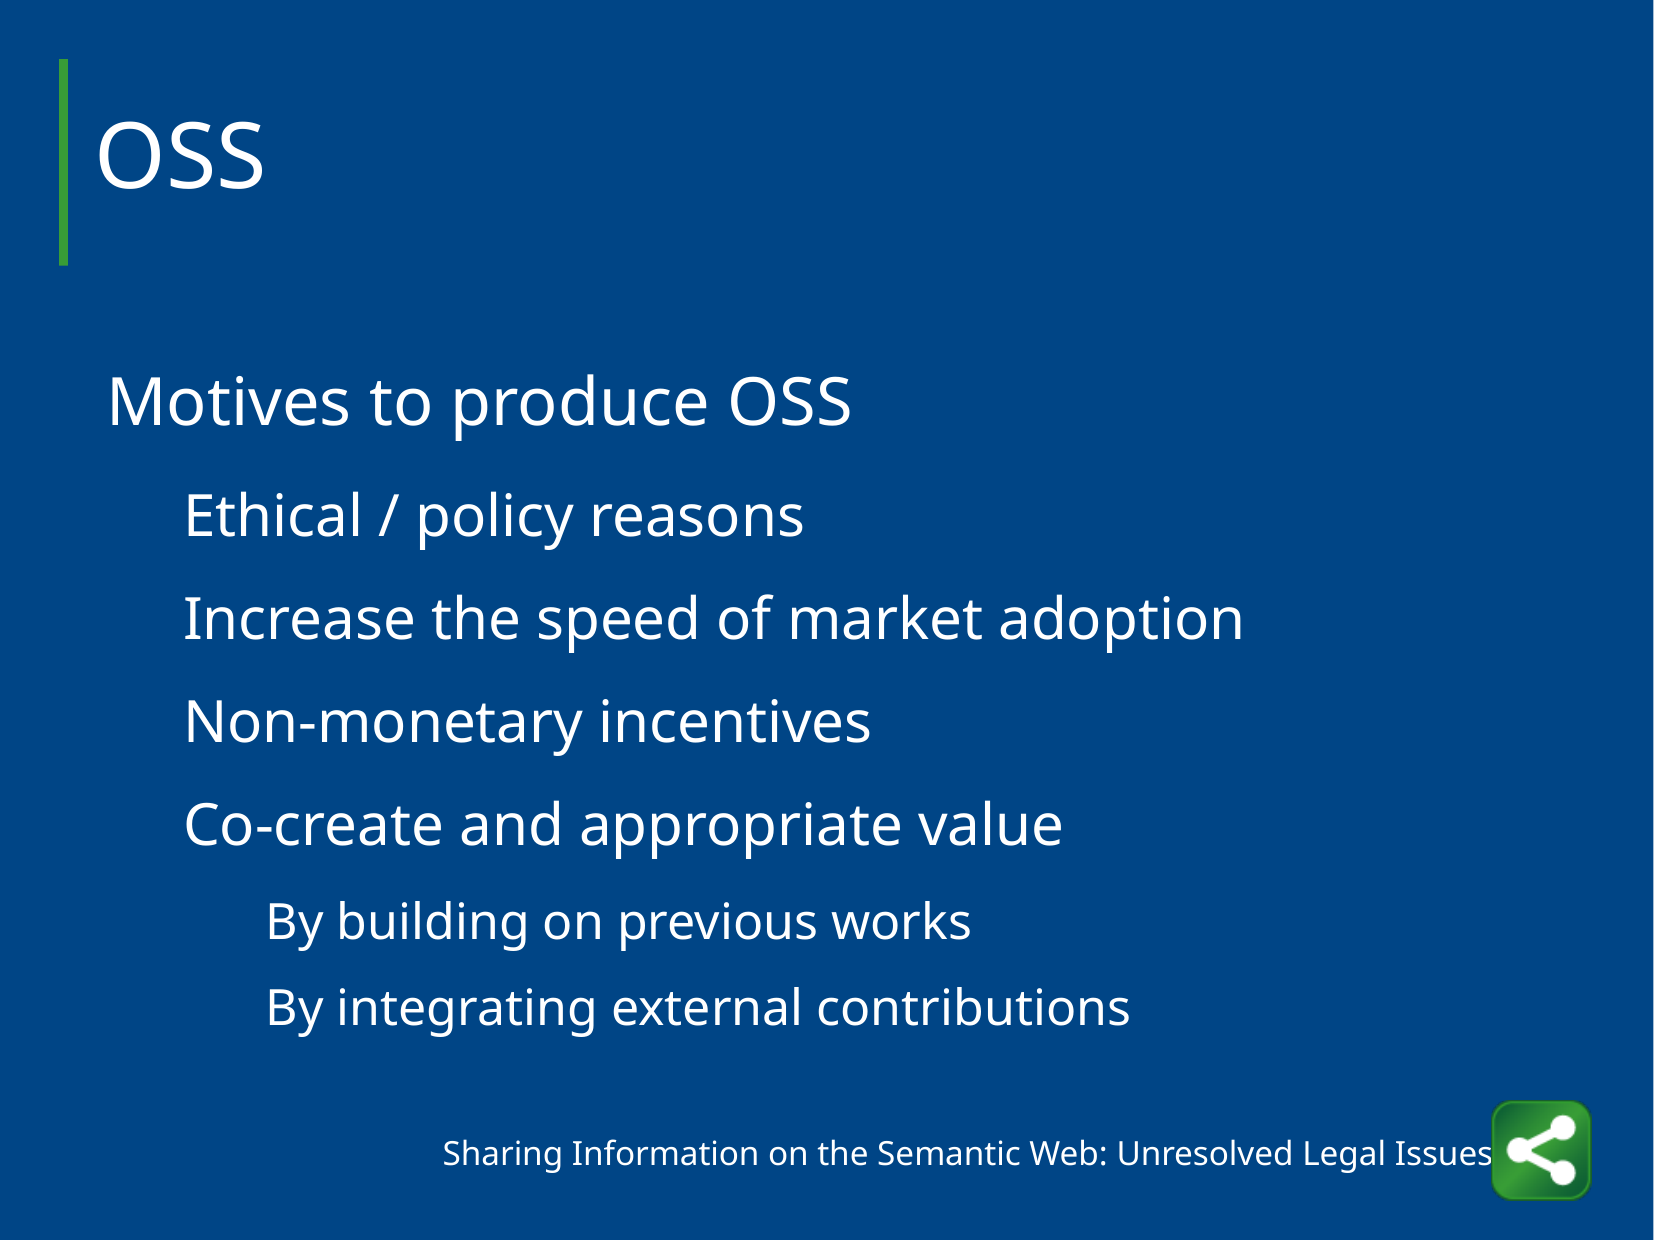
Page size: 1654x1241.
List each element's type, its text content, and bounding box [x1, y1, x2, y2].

picture [1491, 1100, 1592, 1201]
list Motives to produce OSS Ethical / policy reasons Increase the speed of market adoption Non-monetary incentives Co-create and appropriate value By building on previous works By integrating external contributions [88, 354, 1577, 1078]
title OSS [94, 56, 1577, 250]
